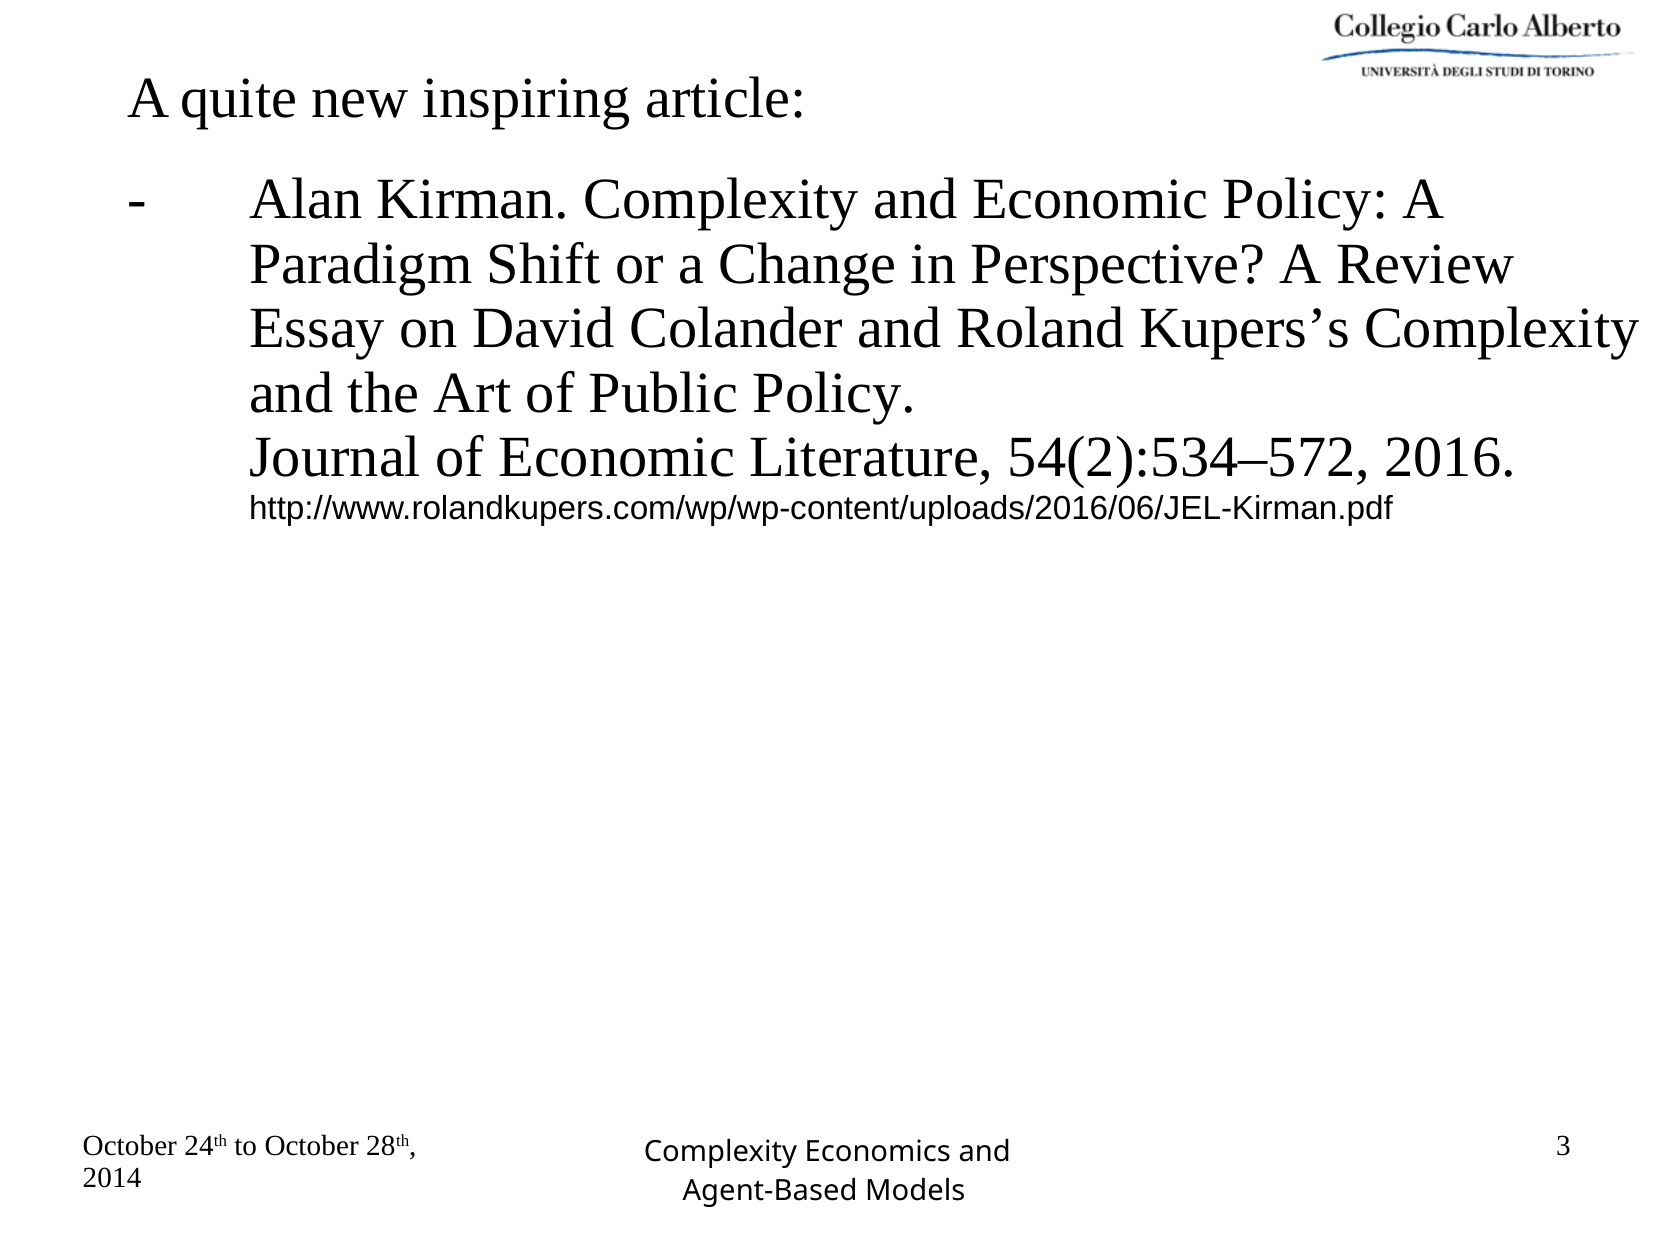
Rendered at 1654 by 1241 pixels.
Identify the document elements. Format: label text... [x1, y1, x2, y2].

picture [1312, 0, 1645, 57]
text_box A quite new inspiring article: - Alan Kirman. Complexity and Economic Policy: A Paradigm Shift or a Change in Perspective? A Review Essay on David Colander and Roland Kupers’s Complexity and the Art of Public Policy. Journal of Economic Literature, 54(2):534–572, 2016. http://www.rolandkupers.com/wp/wp-content/uploads/2016/06/JEL-Kirman.pdf [112, 57, 1654, 1070]
